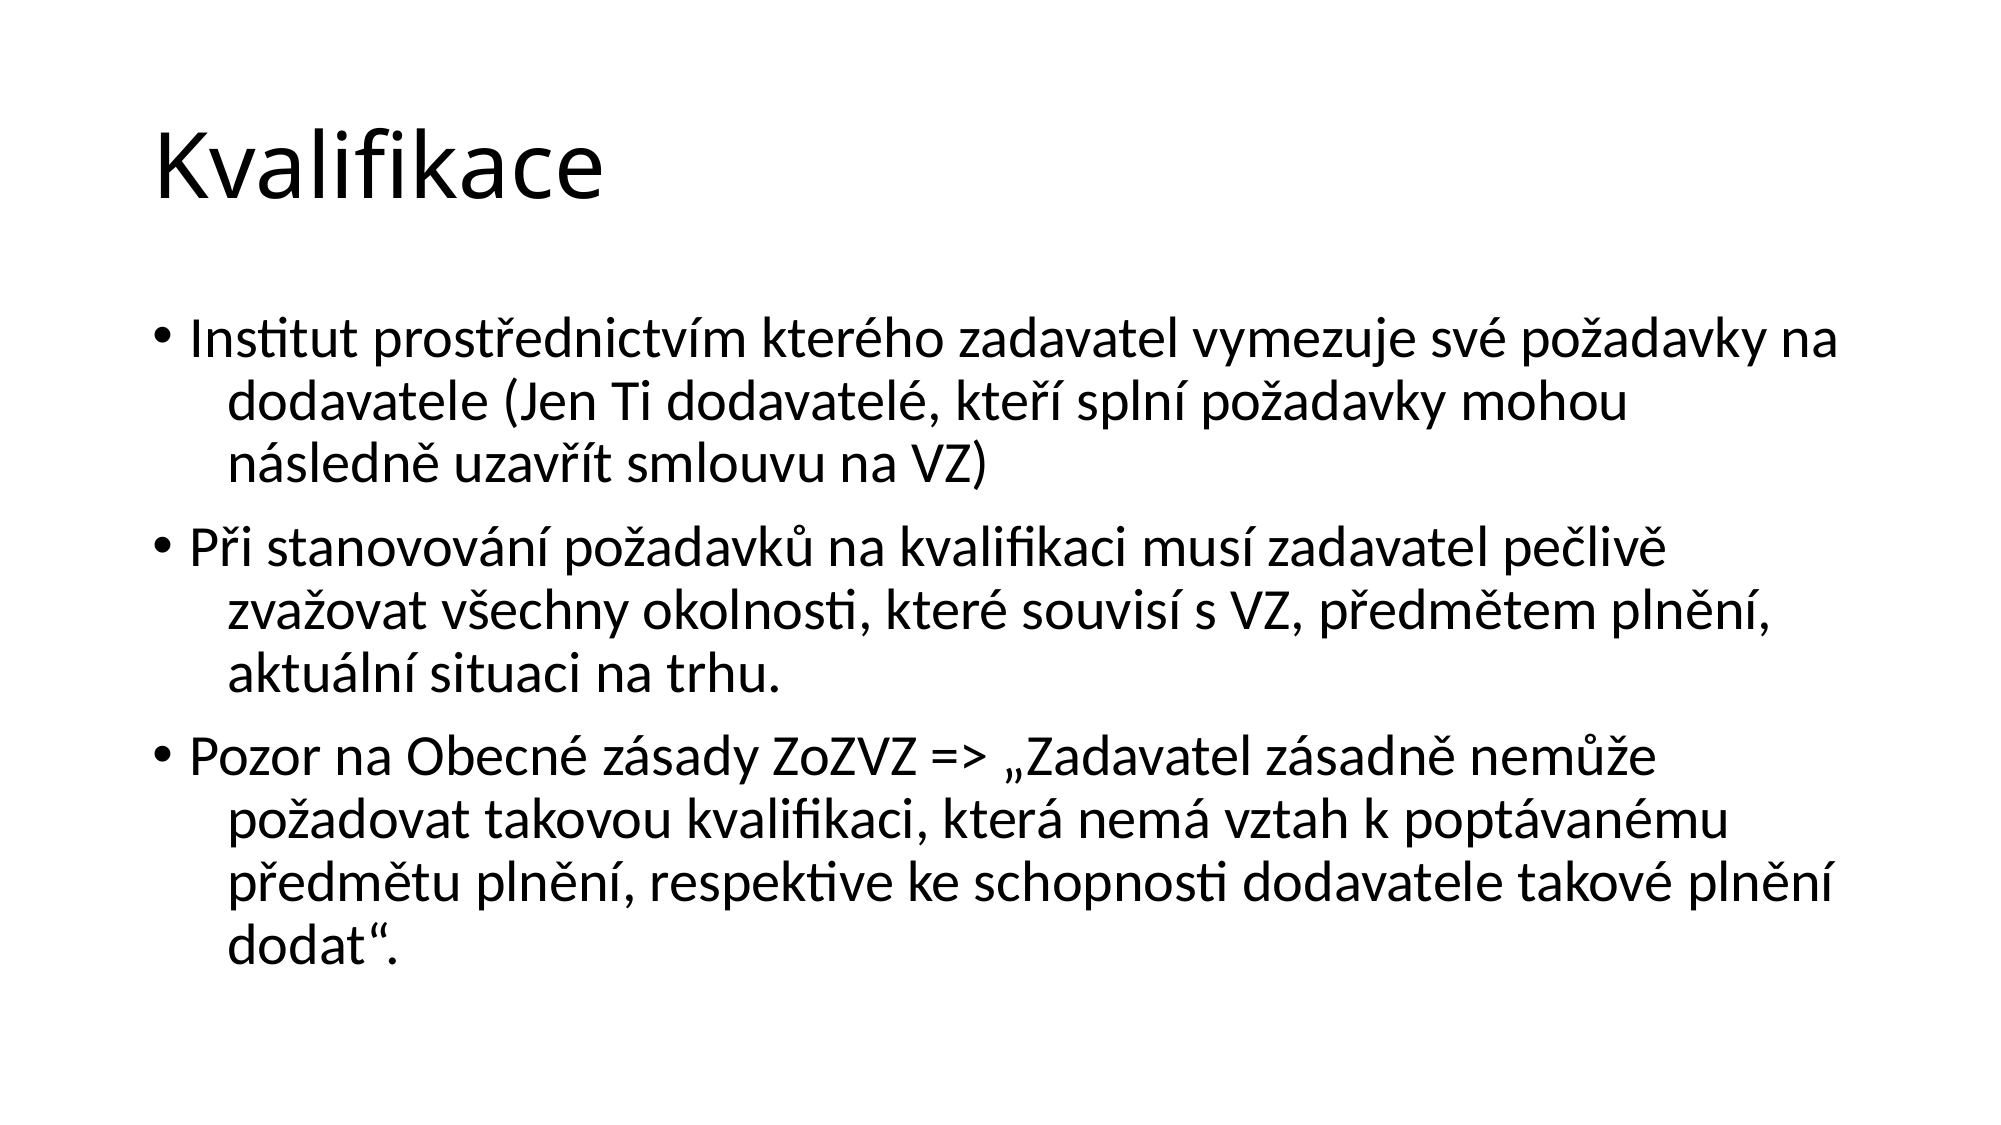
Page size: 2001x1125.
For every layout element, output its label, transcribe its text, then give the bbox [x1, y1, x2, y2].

list Institut prostřednictvím kterého zadavatel vymezuje své požadavky na dodavatele (Jen Ti dodavatelé, kteří splní požadavky mohou následně uzavřít smlouvu na VZ) Při stanovování požadavků na kvalifikaci musí zadavatel pečlivě zvažovat všechny okolnosti, které souvisí s VZ, předmětem plnění, aktuální situaci na trhu. Pozor na Obecné zásady ZoZVZ => „Zadavatel zásadně nemůže požadovat takovou kvalifikaci, která nemá vztah k poptávanému předmětu plnění, respektive ke schopnosti dodavatele takové plnění dodat“. [137, 299, 1863, 1014]
title Kvalifikace [137, 59, 1863, 278]
